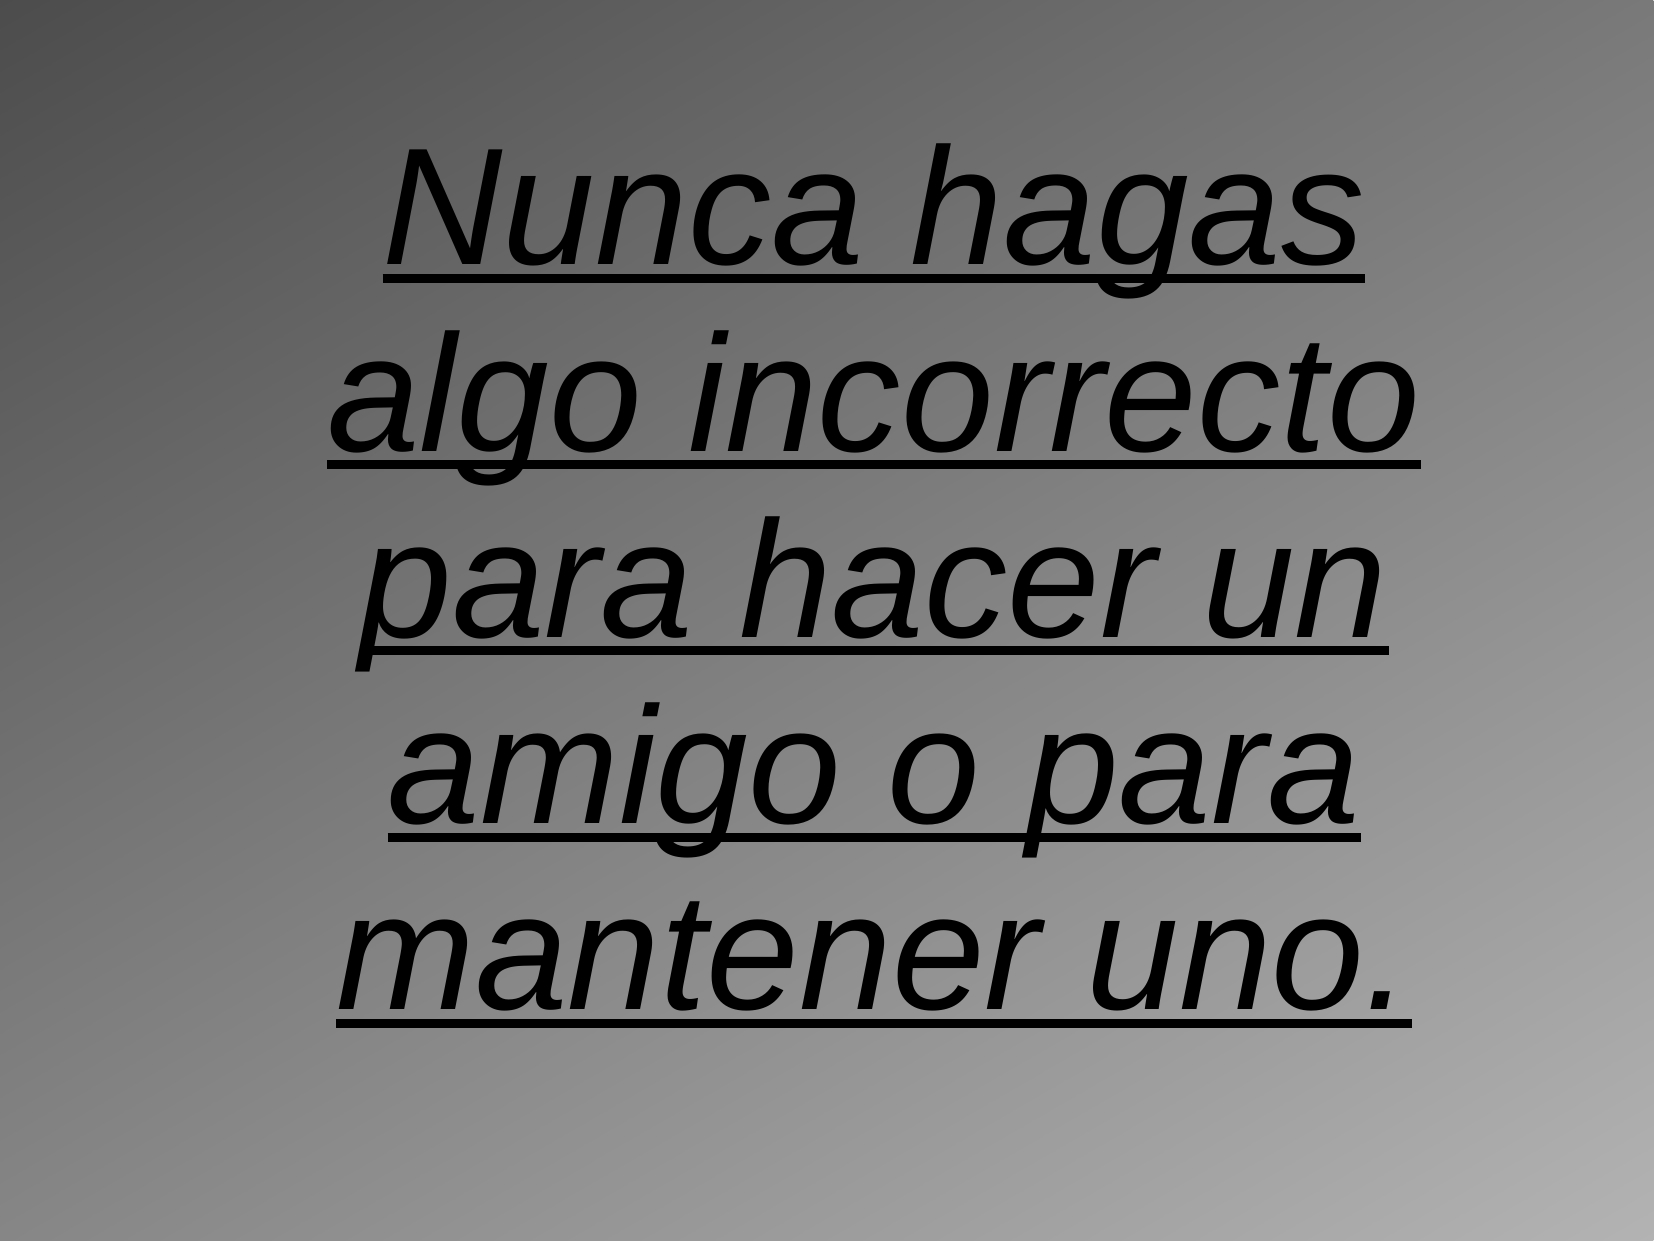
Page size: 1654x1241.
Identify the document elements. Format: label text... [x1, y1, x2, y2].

text_box Nunca hagas algo incorrecto para hacer un amigo o para mantener uno. [188, 106, 1560, 1134]
